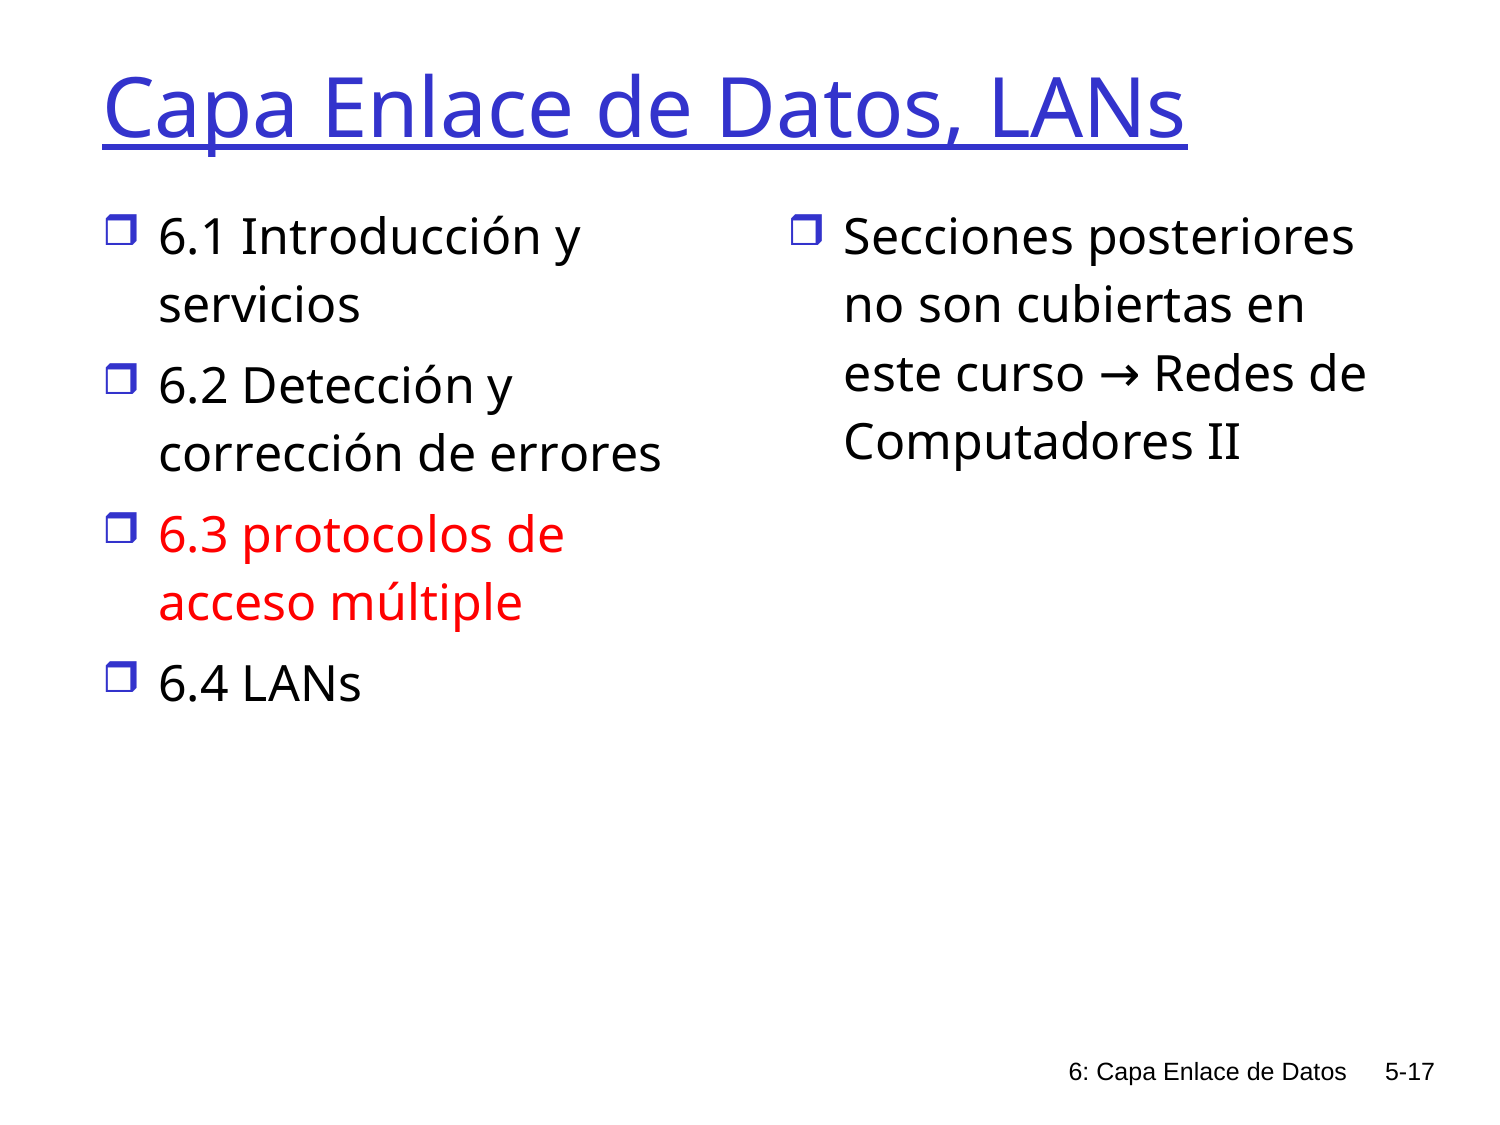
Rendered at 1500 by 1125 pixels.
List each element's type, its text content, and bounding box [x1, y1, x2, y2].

list Secciones posteriores no son cubiertas en este curso → Redes de Computadores II [772, 193, 1426, 1035]
list 6.1 Introducción y servicios 6.2 Detección y corrección de errores 6.3 protocolos de acceso múltiple 6.4 LANs [87, 193, 741, 1035]
title Capa Enlace de Datos, LANs [87, 23, 1426, 188]
